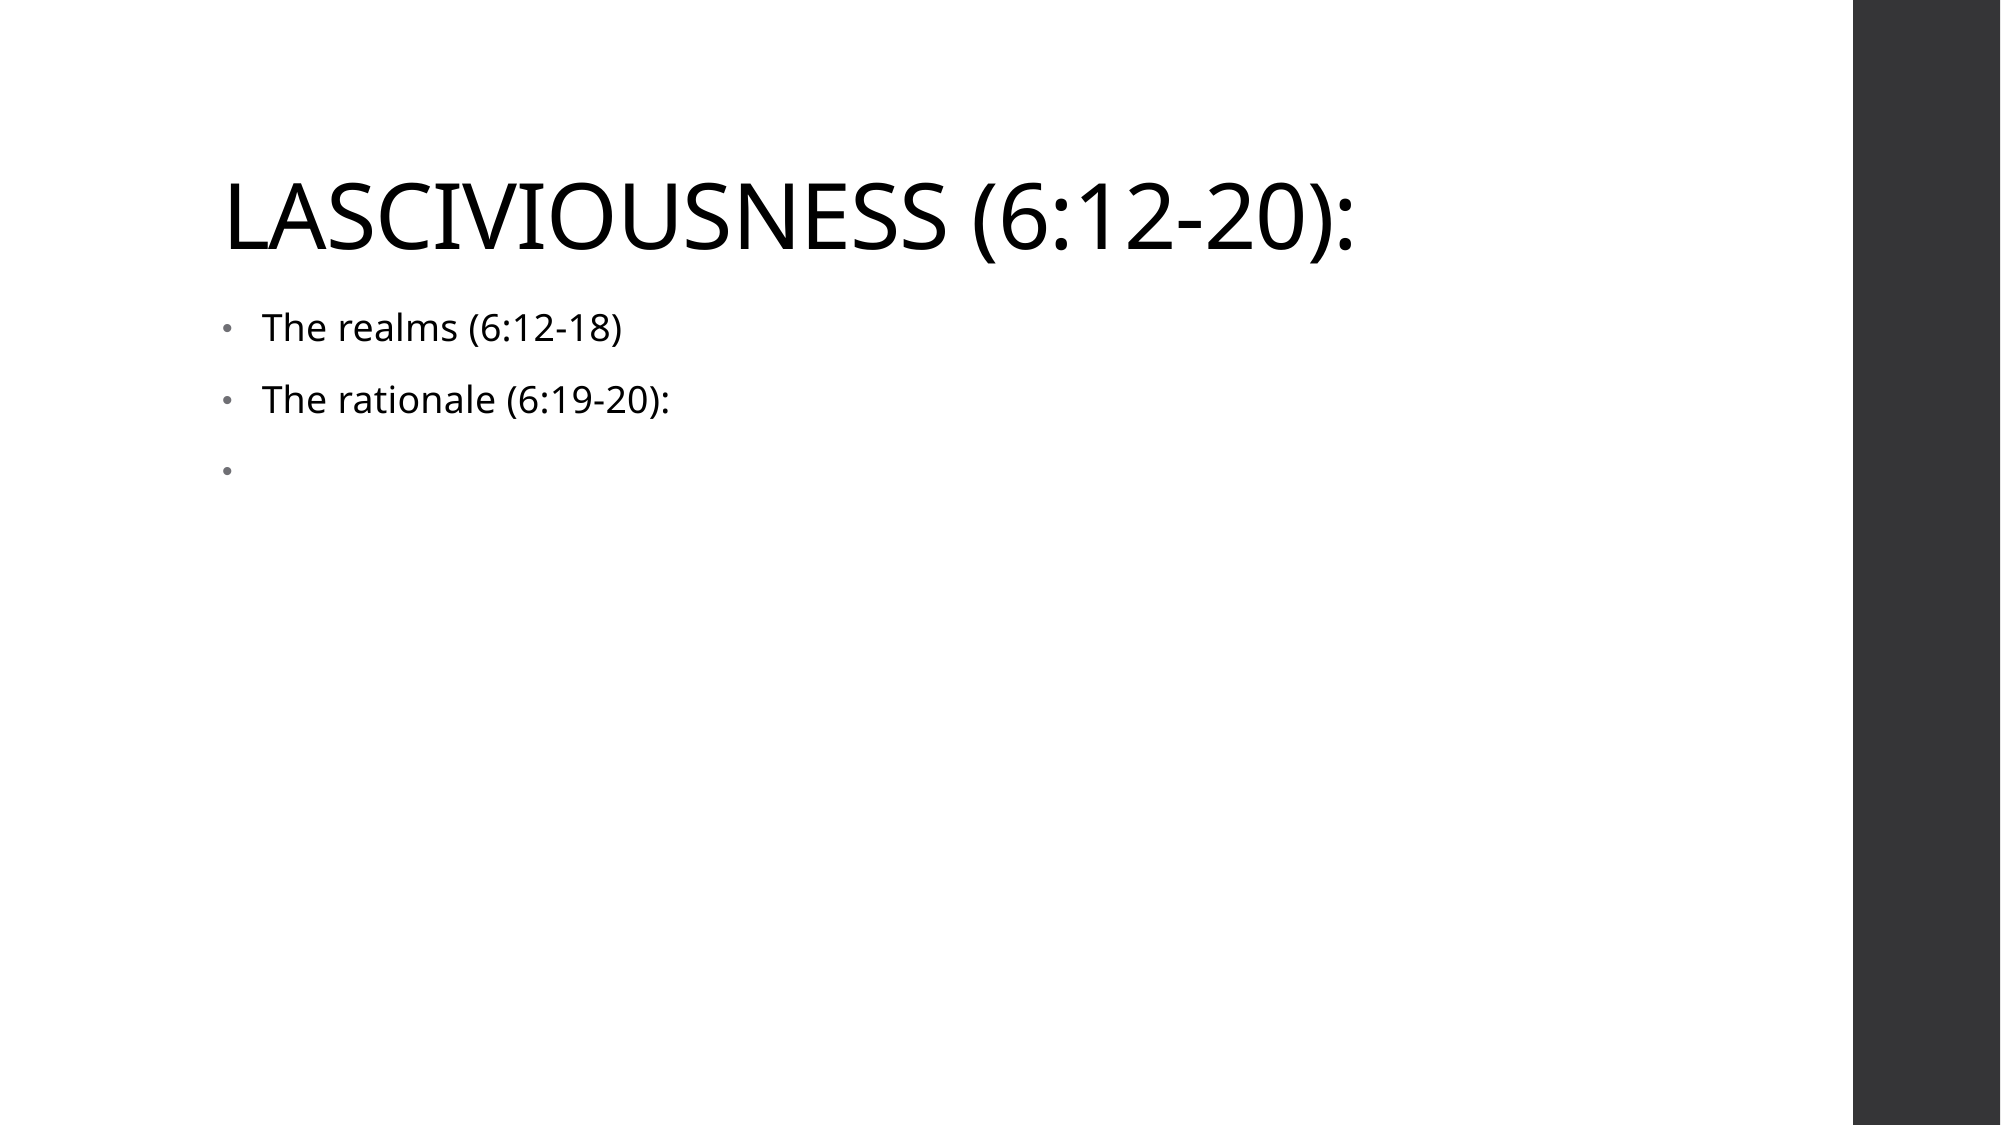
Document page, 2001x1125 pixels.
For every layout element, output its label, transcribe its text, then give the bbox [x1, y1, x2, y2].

title LASCIVIOUSNESS (6:12-20): [206, 60, 1797, 278]
list The realms (6:12-18) The rationale (6:19-20): [206, 299, 1617, 1014]
